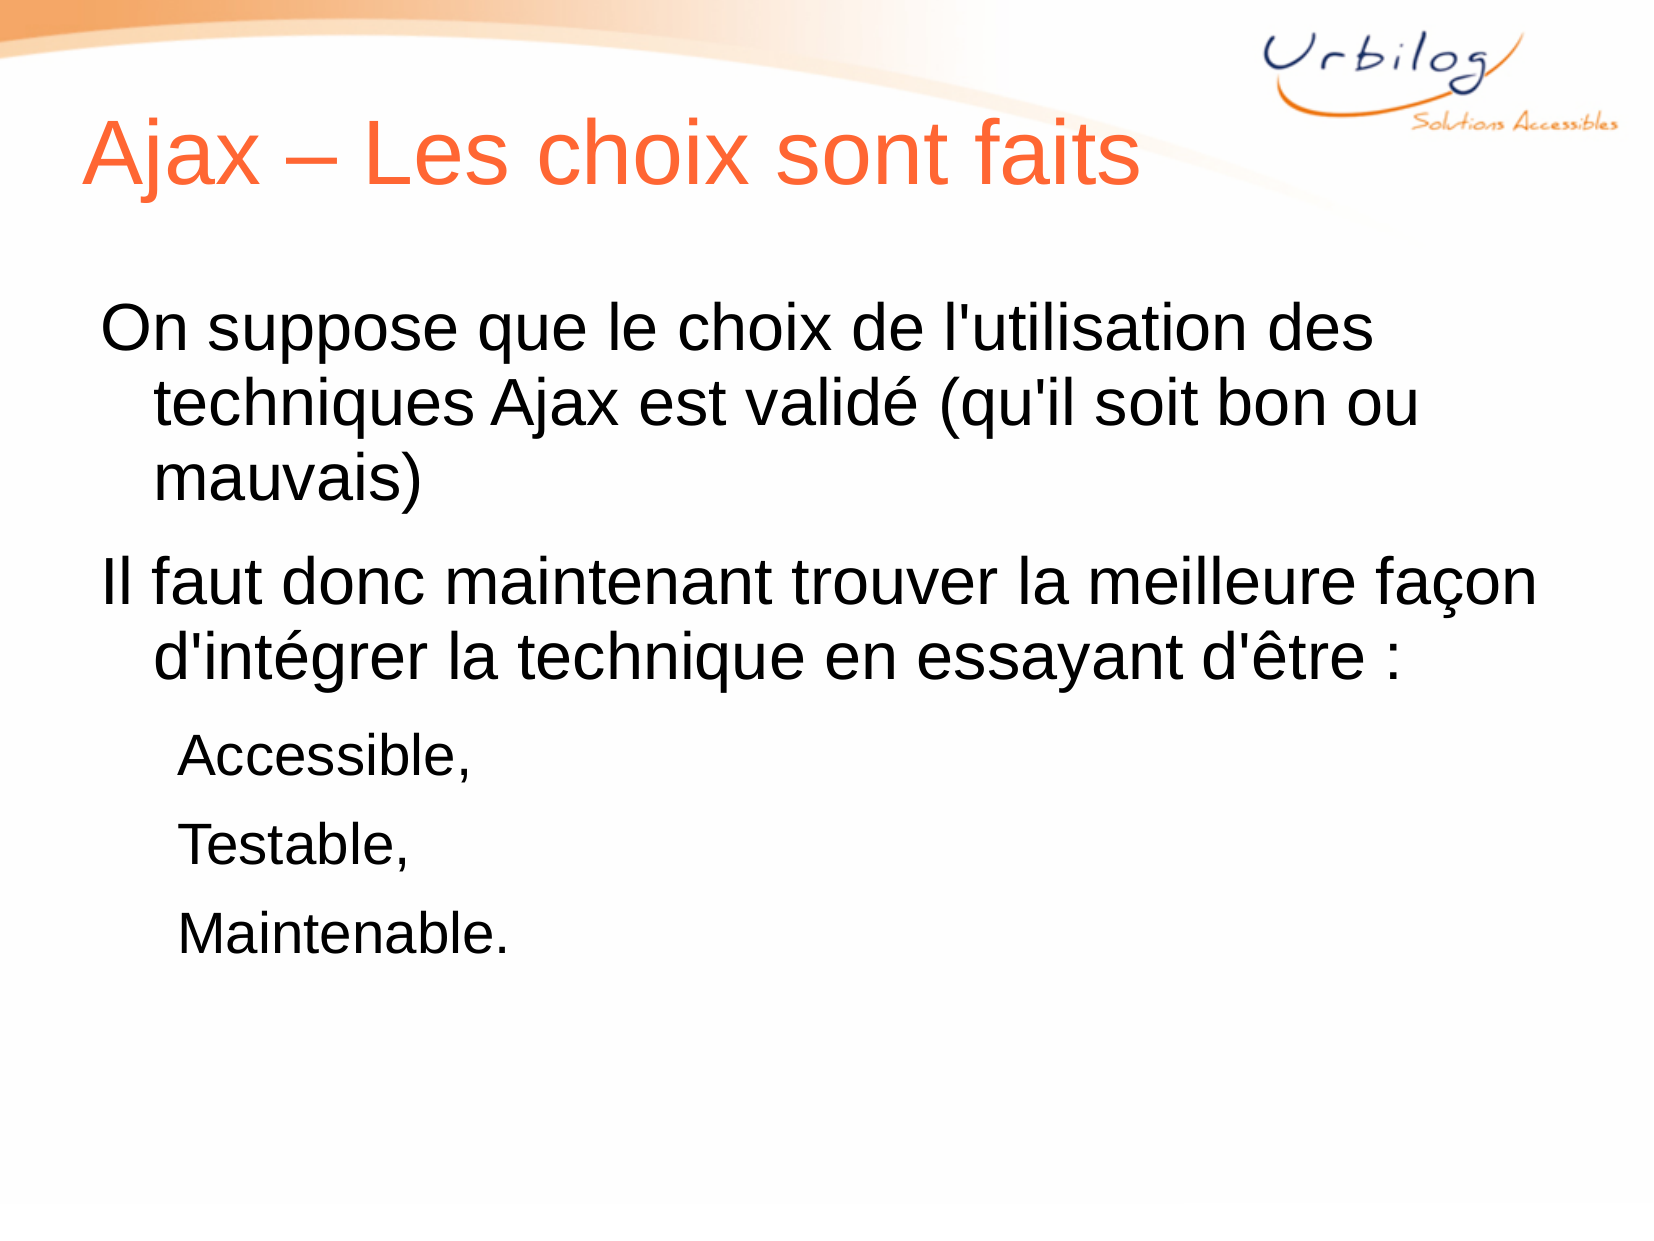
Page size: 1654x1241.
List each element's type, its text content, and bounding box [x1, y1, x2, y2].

picture [0, 0, 1654, 1241]
title Ajax – Les choix sont faits [82, 49, 1571, 257]
list On suppose que le choix de l'utilisation des techniques Ajax est validé (qu'il soit bon ou mauvais) Il faut donc maintenant trouver la meilleure façon d'intégrer la technique en essayant d'être : Accessible, Testable, Maintenable. [82, 290, 1571, 1094]
